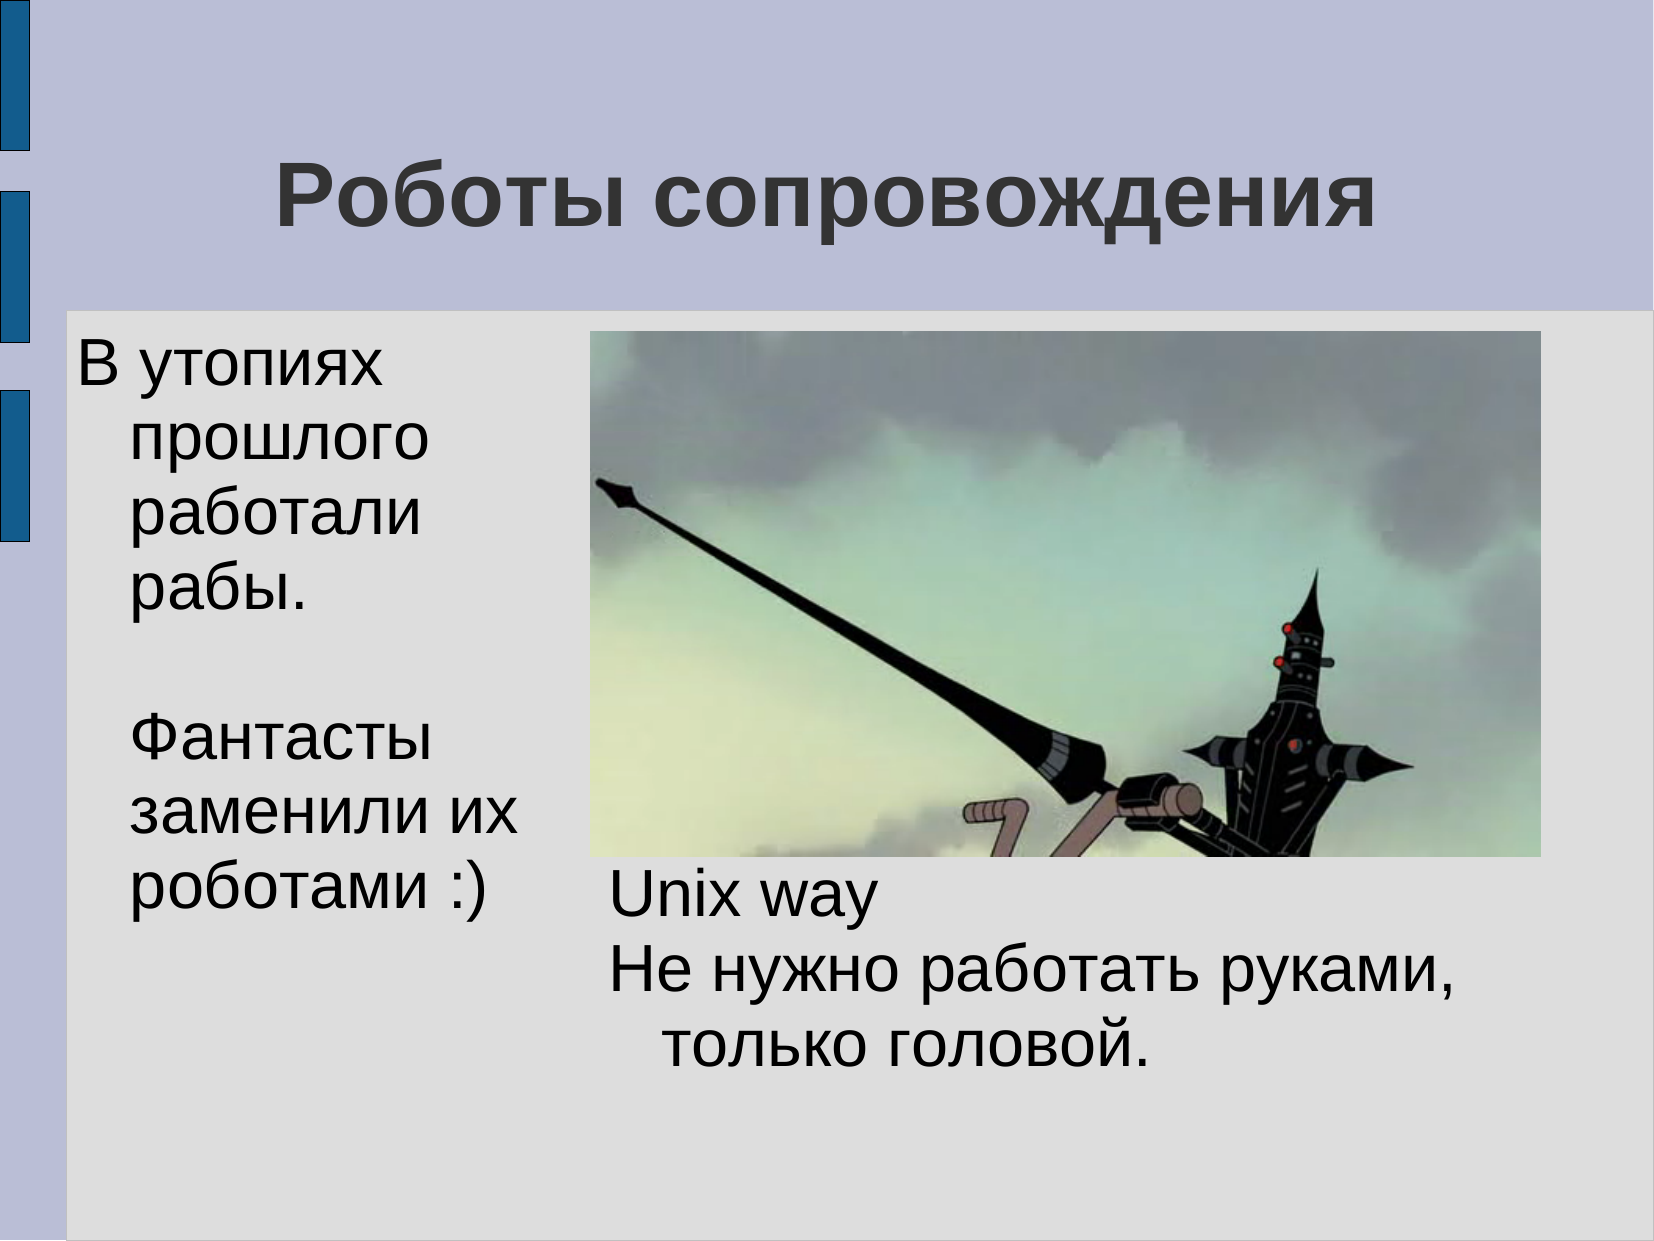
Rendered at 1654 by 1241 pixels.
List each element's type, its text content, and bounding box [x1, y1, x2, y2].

list Unix way Не нужно работать руками, только головой. [590, 856, 1536, 1123]
picture [590, 331, 1541, 857]
list В утопиях прошлого работали рабы. Фантасты заменили их роботами :) [59, 324, 591, 1107]
title Роботы сопровождения [121, 91, 1534, 299]
